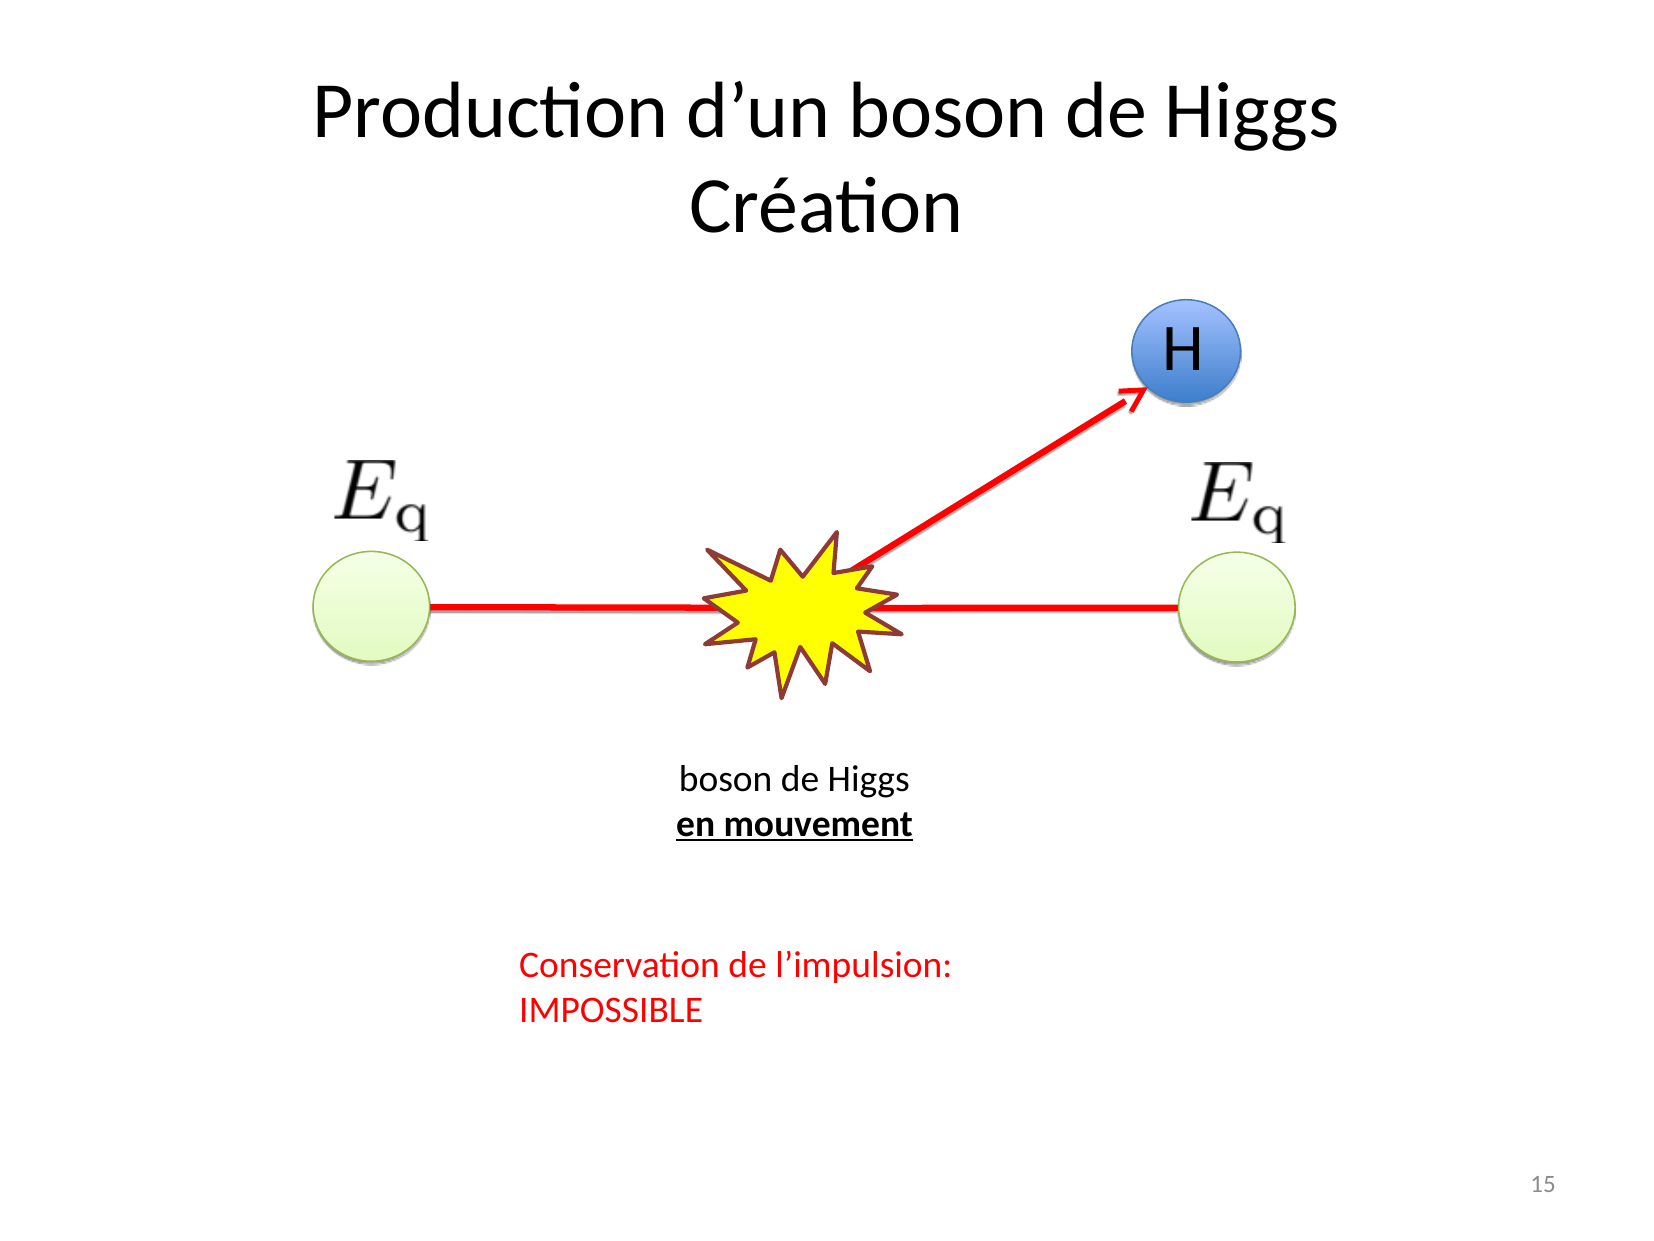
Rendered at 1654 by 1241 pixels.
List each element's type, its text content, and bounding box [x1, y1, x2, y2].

picture [334, 460, 429, 541]
text_box [1178, 552, 1296, 663]
text_box [313, 551, 430, 662]
text_box [1153, 392, 1219, 403]
slide_number <numéro> [1185, 1149, 1571, 1216]
text_box [703, 532, 902, 699]
title Production d’un boson de Higgs Création [82, 49, 1571, 257]
text_box [1221, 311, 1241, 391]
text_box Conservation de l’impulsion: IMPOSSIBLE [504, 933, 1075, 1083]
picture [1191, 462, 1286, 543]
text_box [1131, 315, 1147, 387]
text_box boson de Higgs en mouvement [627, 746, 962, 852]
text_box H [1147, 296, 1221, 392]
